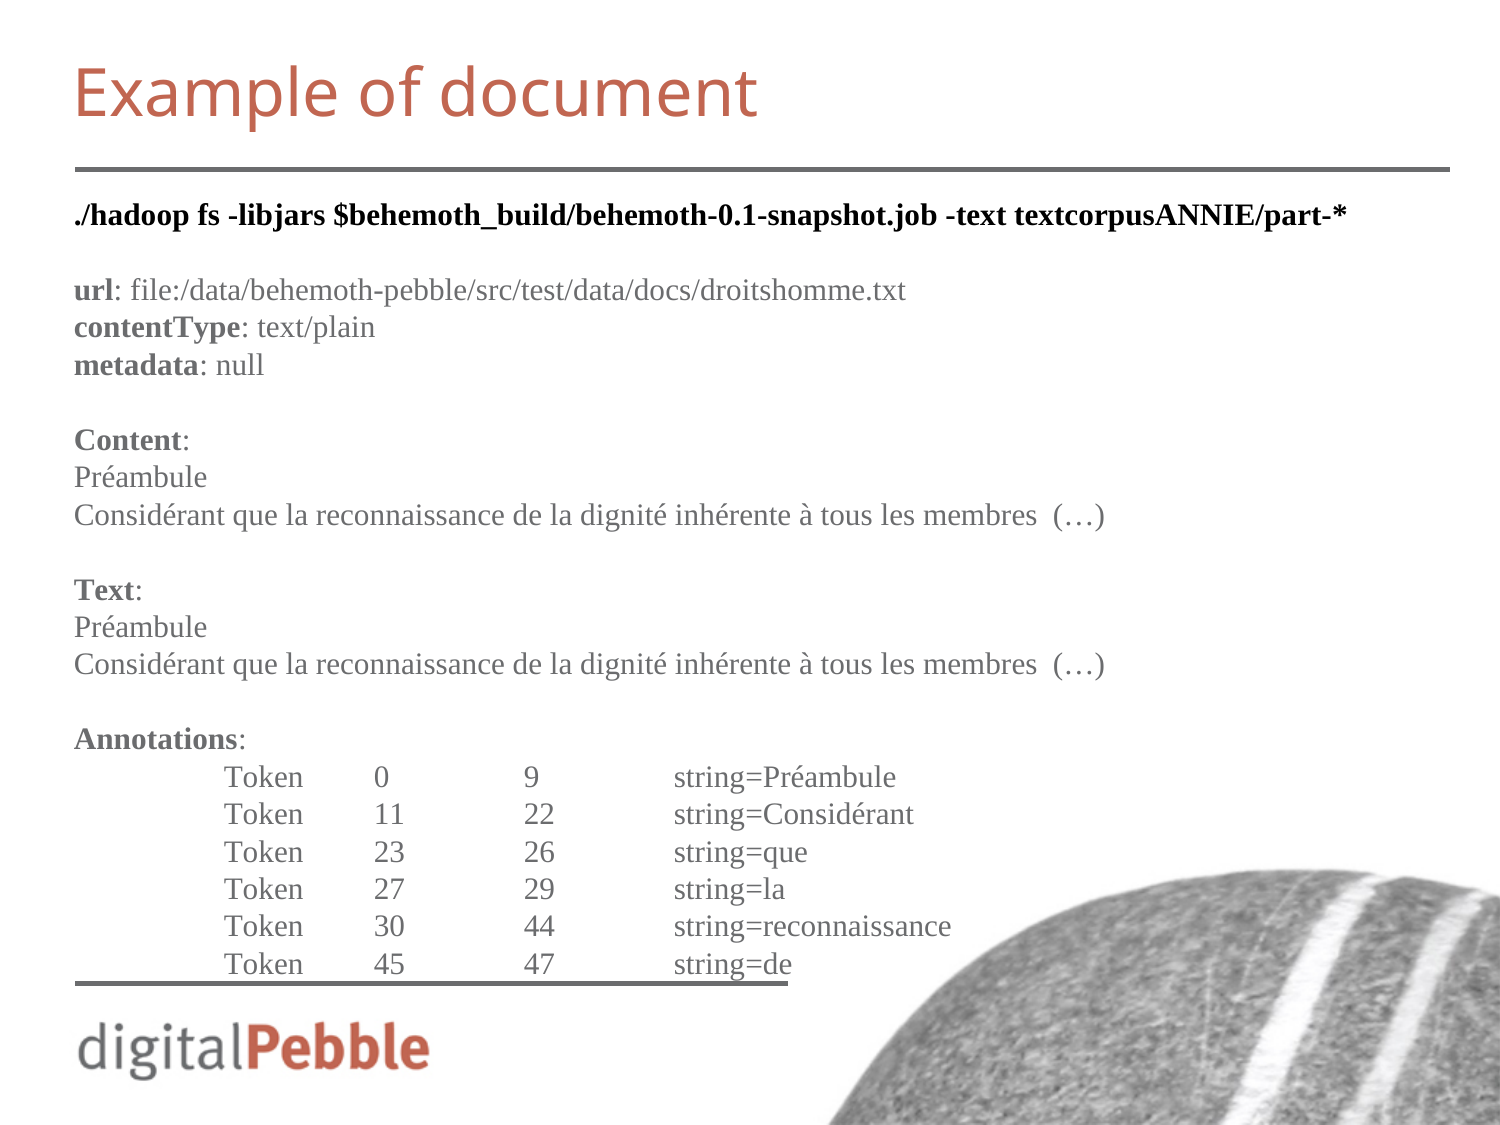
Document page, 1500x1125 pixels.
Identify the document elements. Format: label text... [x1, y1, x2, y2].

text_box ./hadoop fs -libjars $behemoth_build/behemoth-0.1-snapshot.job -text textcorpusANNIE/part-* url: file:/data/behemoth-pebble/src/test/data/docs/droitshomme.txt contentType: text/plain metadata: null Content: Préambule Considérant que la reconnaissance de la dignité inhérente à tous les membres (…) Text: Préambule Considérant que la reconnaissance de la dignité inhérente à tous les membres (…) Annotations: Token 0 9 string=Préambule Token 11 22 string=Considérant Token 23 26 string=que Token 27 29 string=la Token 30 44 string=reconnaissance Token 45 47 string=de [59, 186, 1500, 1063]
picture [0, 0, 1500, 1125]
title Example of document [57, 37, 1438, 174]
